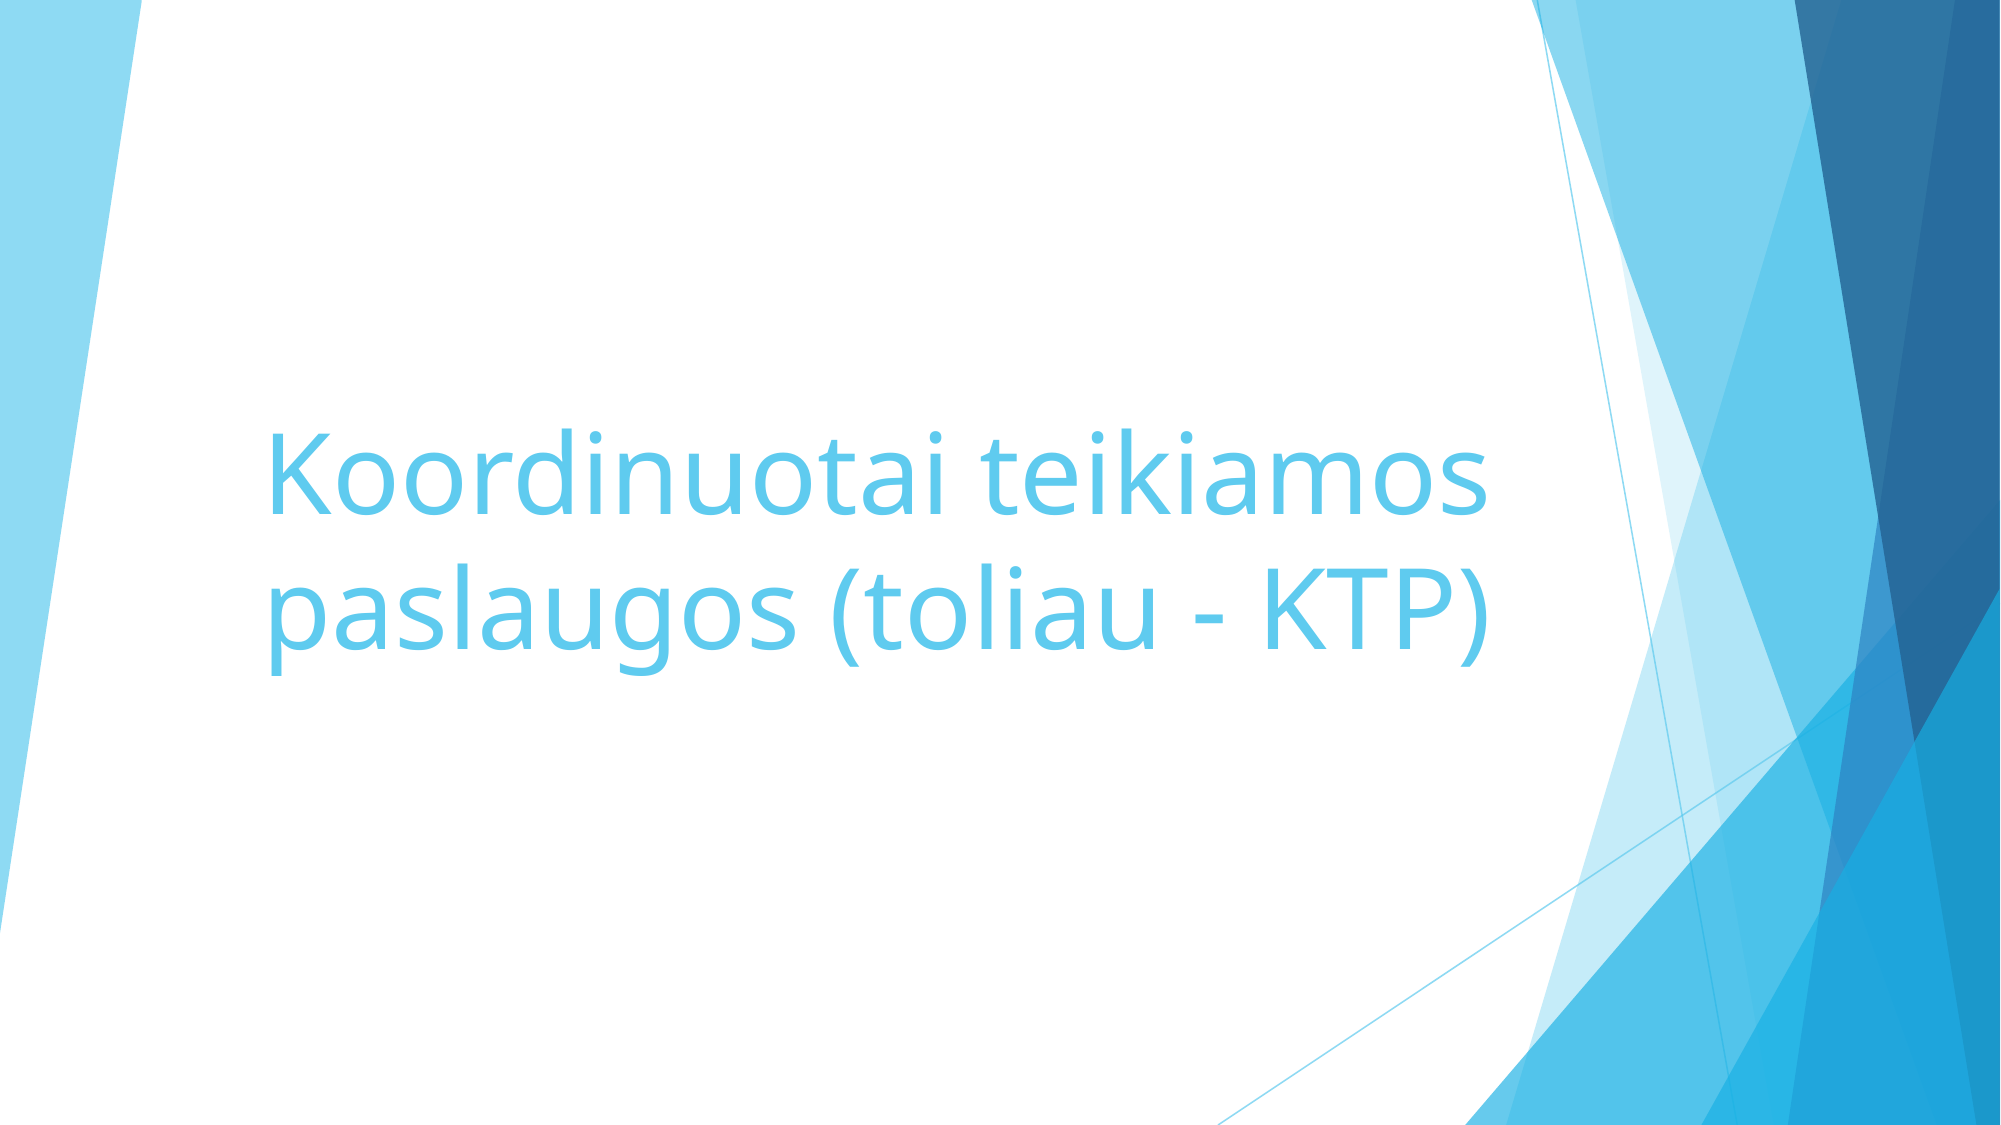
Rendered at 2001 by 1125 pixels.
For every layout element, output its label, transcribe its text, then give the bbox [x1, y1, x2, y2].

title Koordinuotai teikiamos paslaugos (toliau - KTP) [247, 394, 1522, 665]
